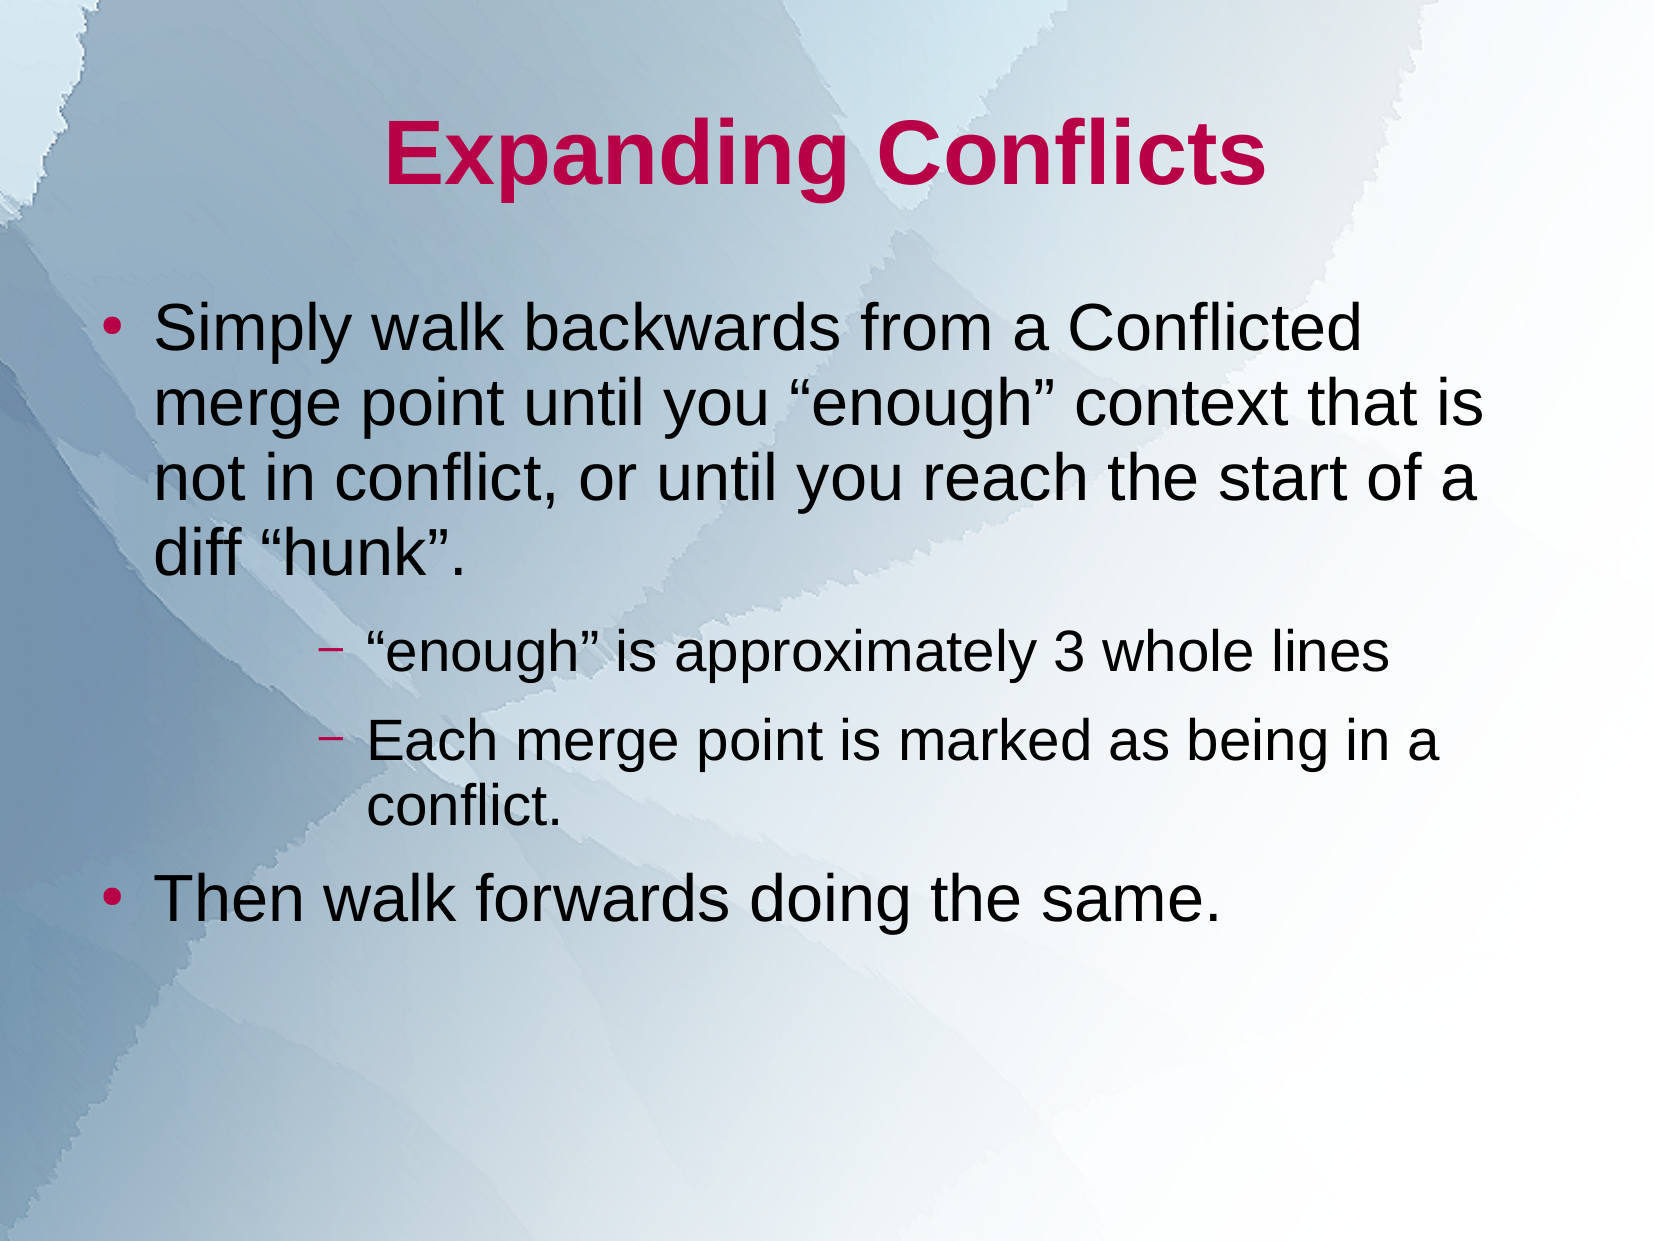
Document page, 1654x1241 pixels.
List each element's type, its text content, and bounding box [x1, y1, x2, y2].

list Simply walk backwards from a Conflicted merge point until you “enough” context that is not in conflict, or until you reach the start of a diff “hunk”. “enough” is approximately 3 whole lines Each merge point is marked as being in a conflict. Then walk forwards doing the same. [82, 290, 1571, 1010]
title Expanding Conflicts [82, 49, 1571, 257]
picture [0, 0, 1654, 1241]
